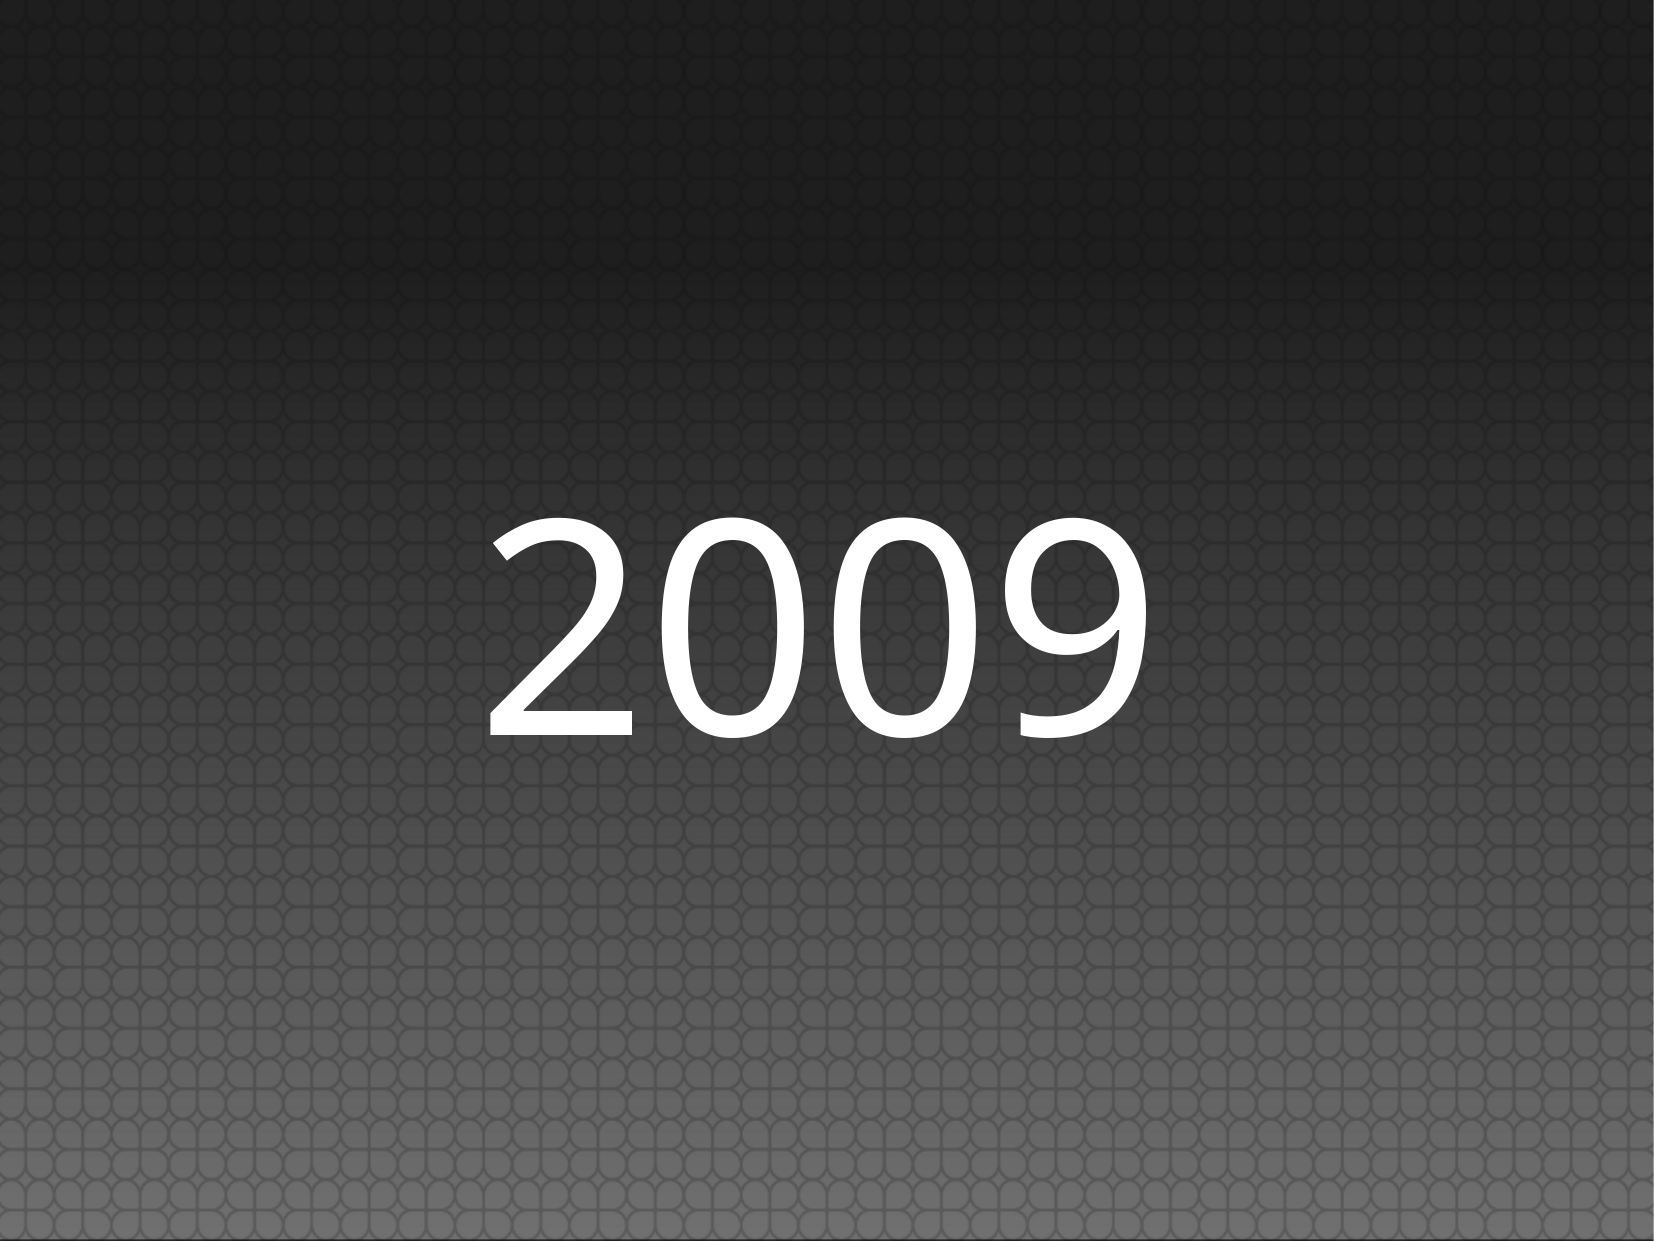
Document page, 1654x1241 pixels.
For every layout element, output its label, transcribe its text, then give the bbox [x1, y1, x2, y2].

title 2009 [75, 451, 1564, 787]
picture [0, 0, 1654, 1241]
